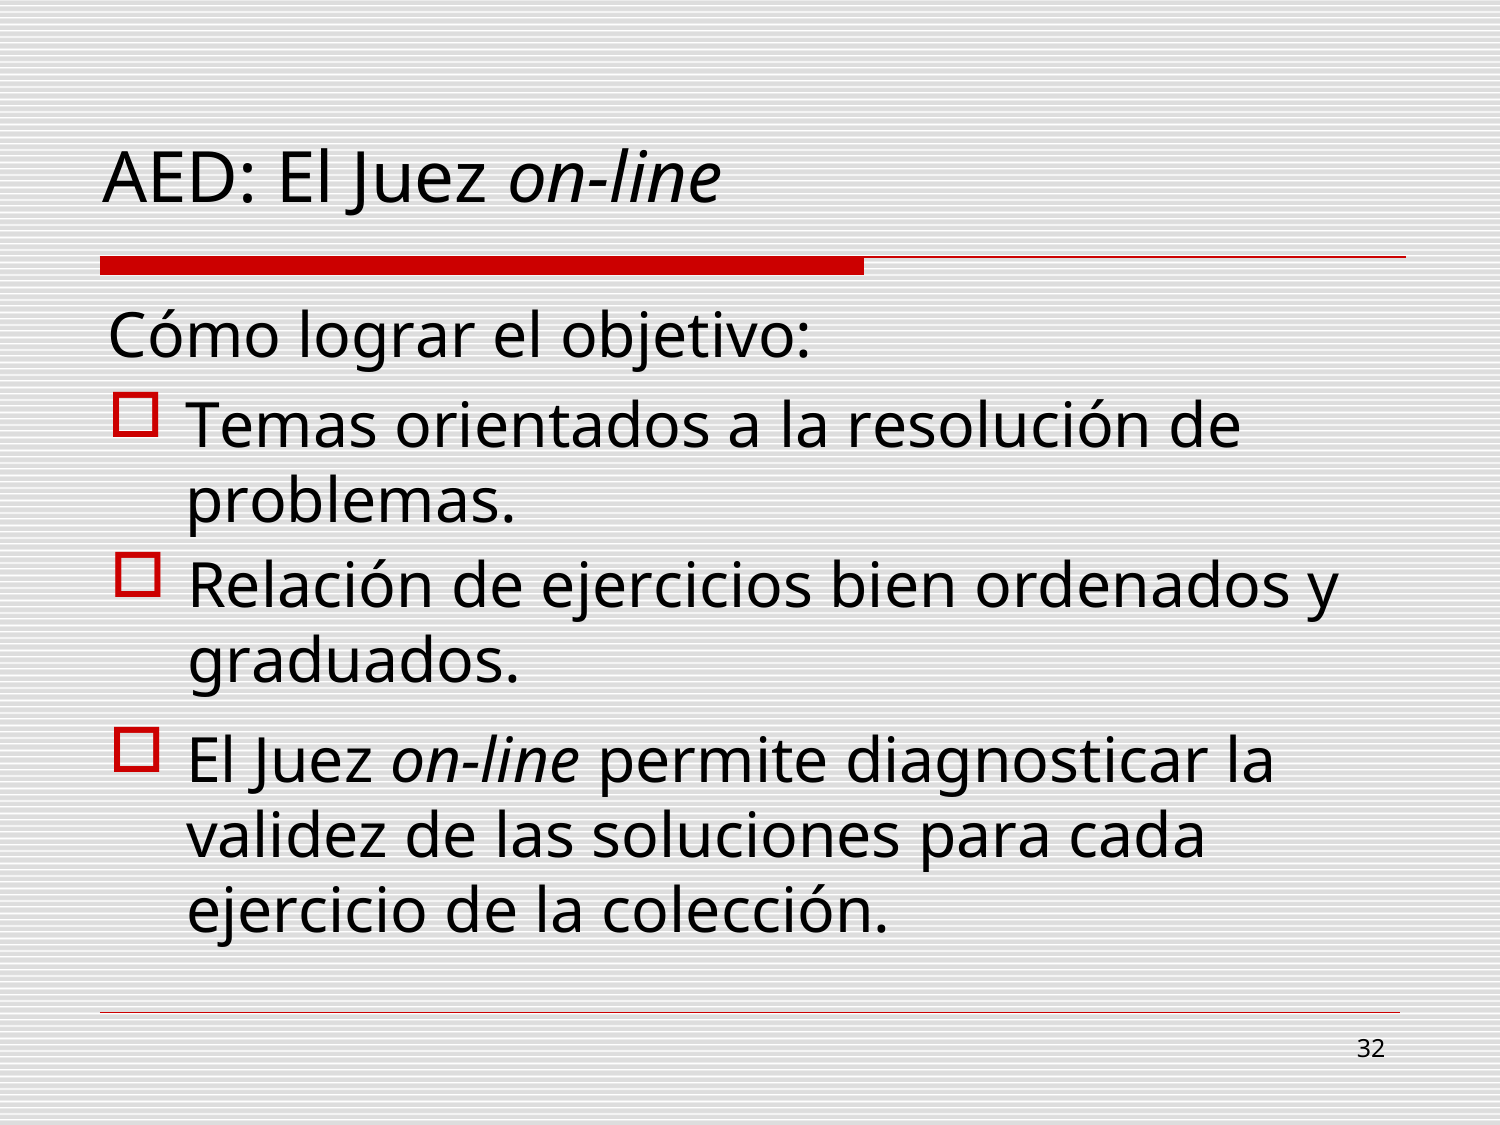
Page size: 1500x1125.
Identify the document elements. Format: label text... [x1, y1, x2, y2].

text_box Relación de ejercicios bien ordenados y graduados. [95, 537, 1440, 713]
list Cómo lograr el objetivo: Temas orientados a la resolución de problemas. [92, 287, 1438, 543]
text_box <número> [1074, 1024, 1401, 1103]
title AED: El Juez on-line [87, 49, 1400, 225]
text_box El Juez on-line permite diagnosticar la validez de las soluciones para cada ejercicio de la colección. [94, 712, 1439, 963]
picture [0, 0, 1500, 1125]
